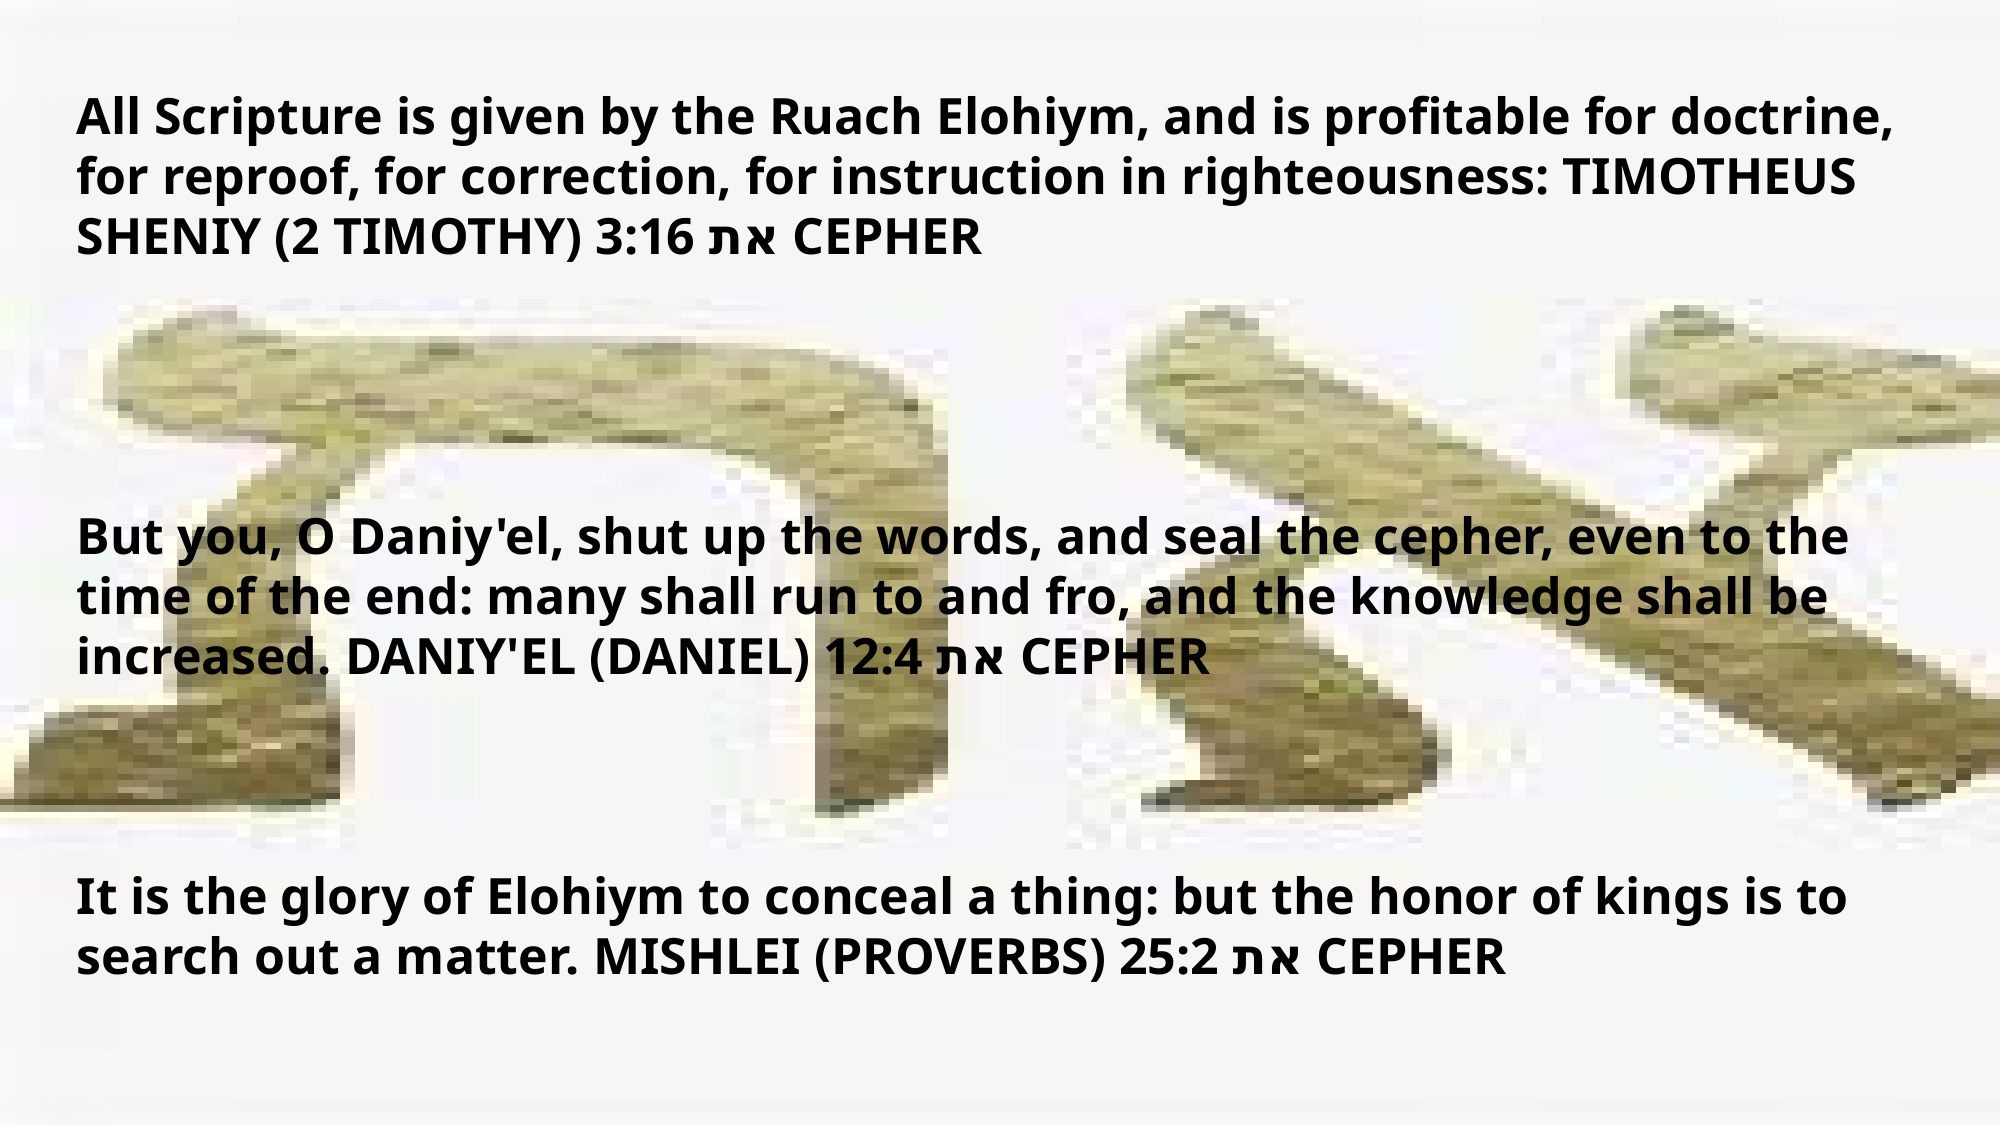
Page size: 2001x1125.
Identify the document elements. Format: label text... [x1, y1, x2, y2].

text_box All Scripture is given by the Ruach Elohiym, and is profitable for doctrine, for reproof, for correction, for instruction in righteousness: TIMOTHEUS SHENIY (2 TIMOTHY) 3:16 את CEPHER But you, O Daniy'el, shut up the words, and seal the cepher, even to the time of the end: many shall run to and fro, and the knowledge shall be increased. DANIY'EL (DANIEL) 12:4 את CEPHER It is the glory of Elohiym to conceal a thing: but the honor of kings is to search out a matter. MISHLEI (PROVERBS) 25:2 את CEPHER [61, 76, 1952, 1125]
picture [0, 0, 2000, 1125]
